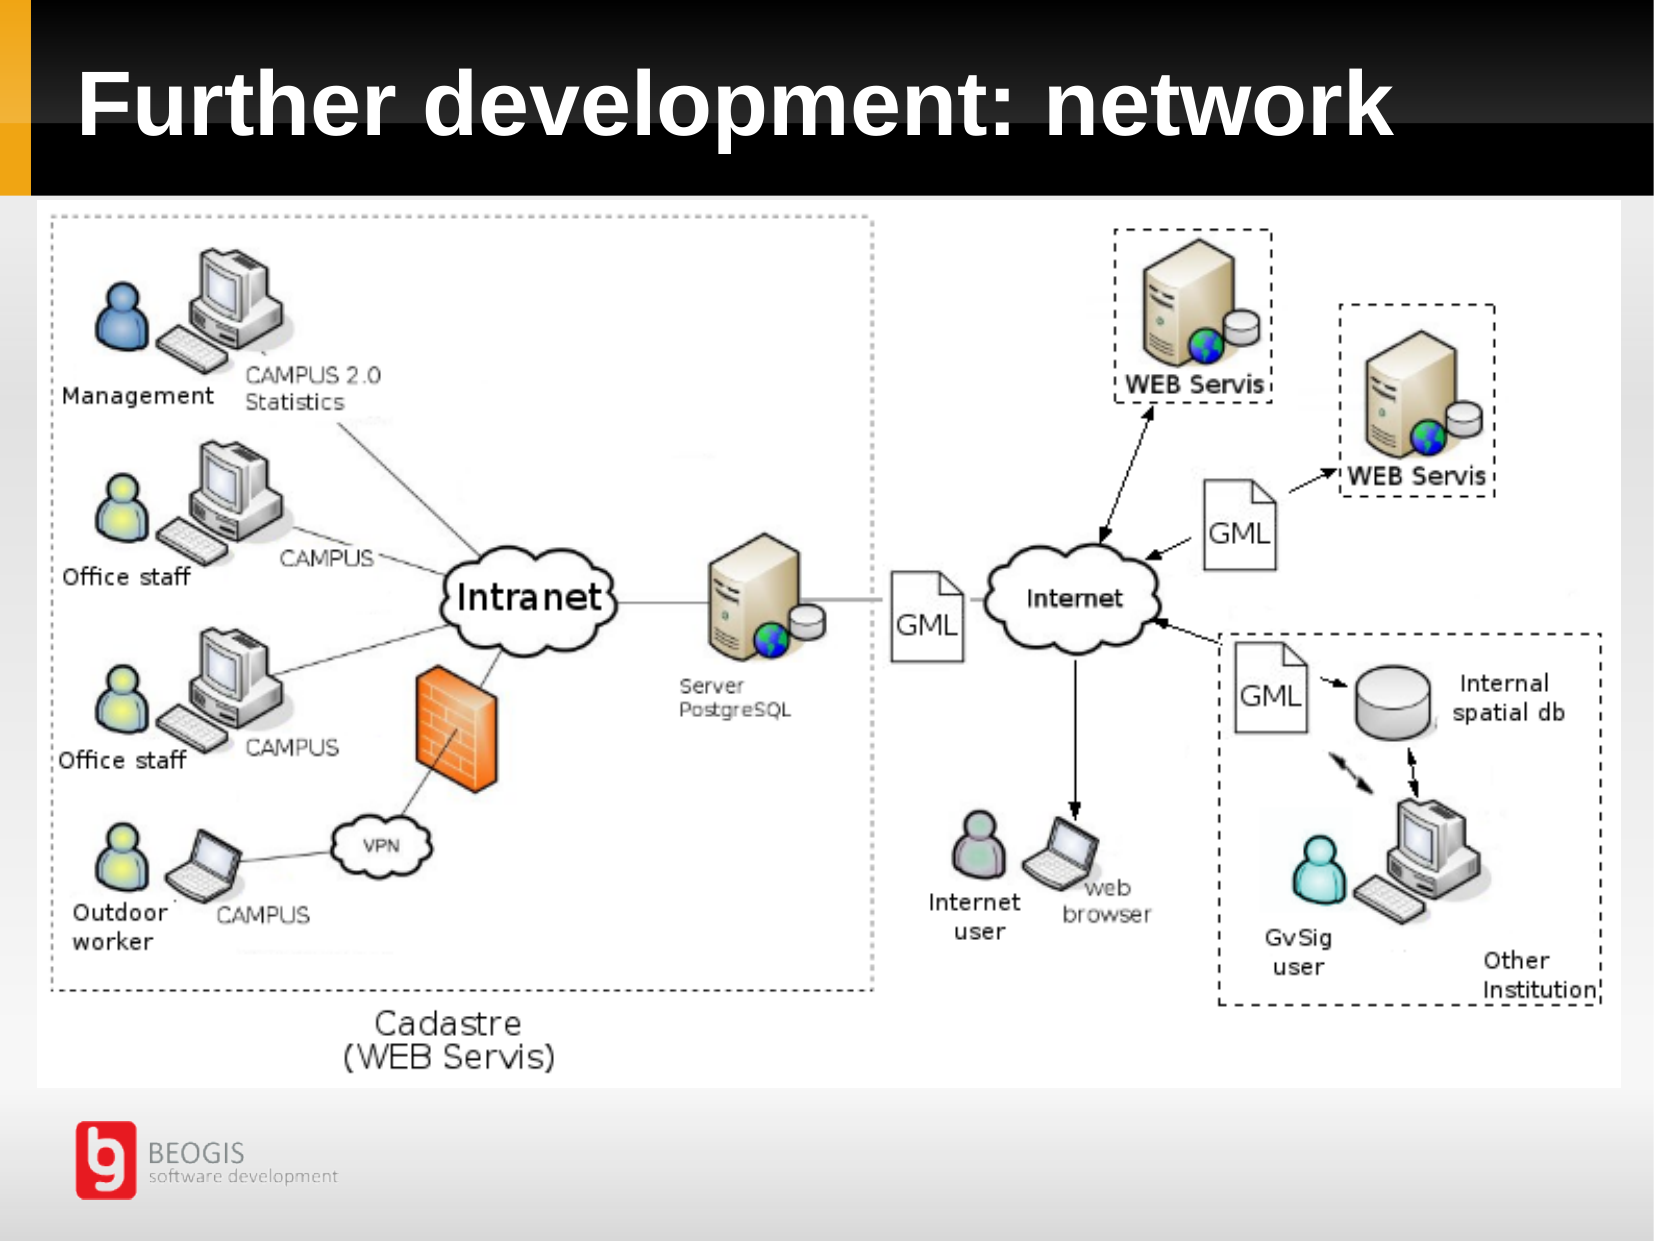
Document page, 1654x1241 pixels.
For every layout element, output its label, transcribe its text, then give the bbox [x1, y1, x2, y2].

title Further development: network [76, 7, 1565, 200]
picture [0, 0, 1654, 1241]
